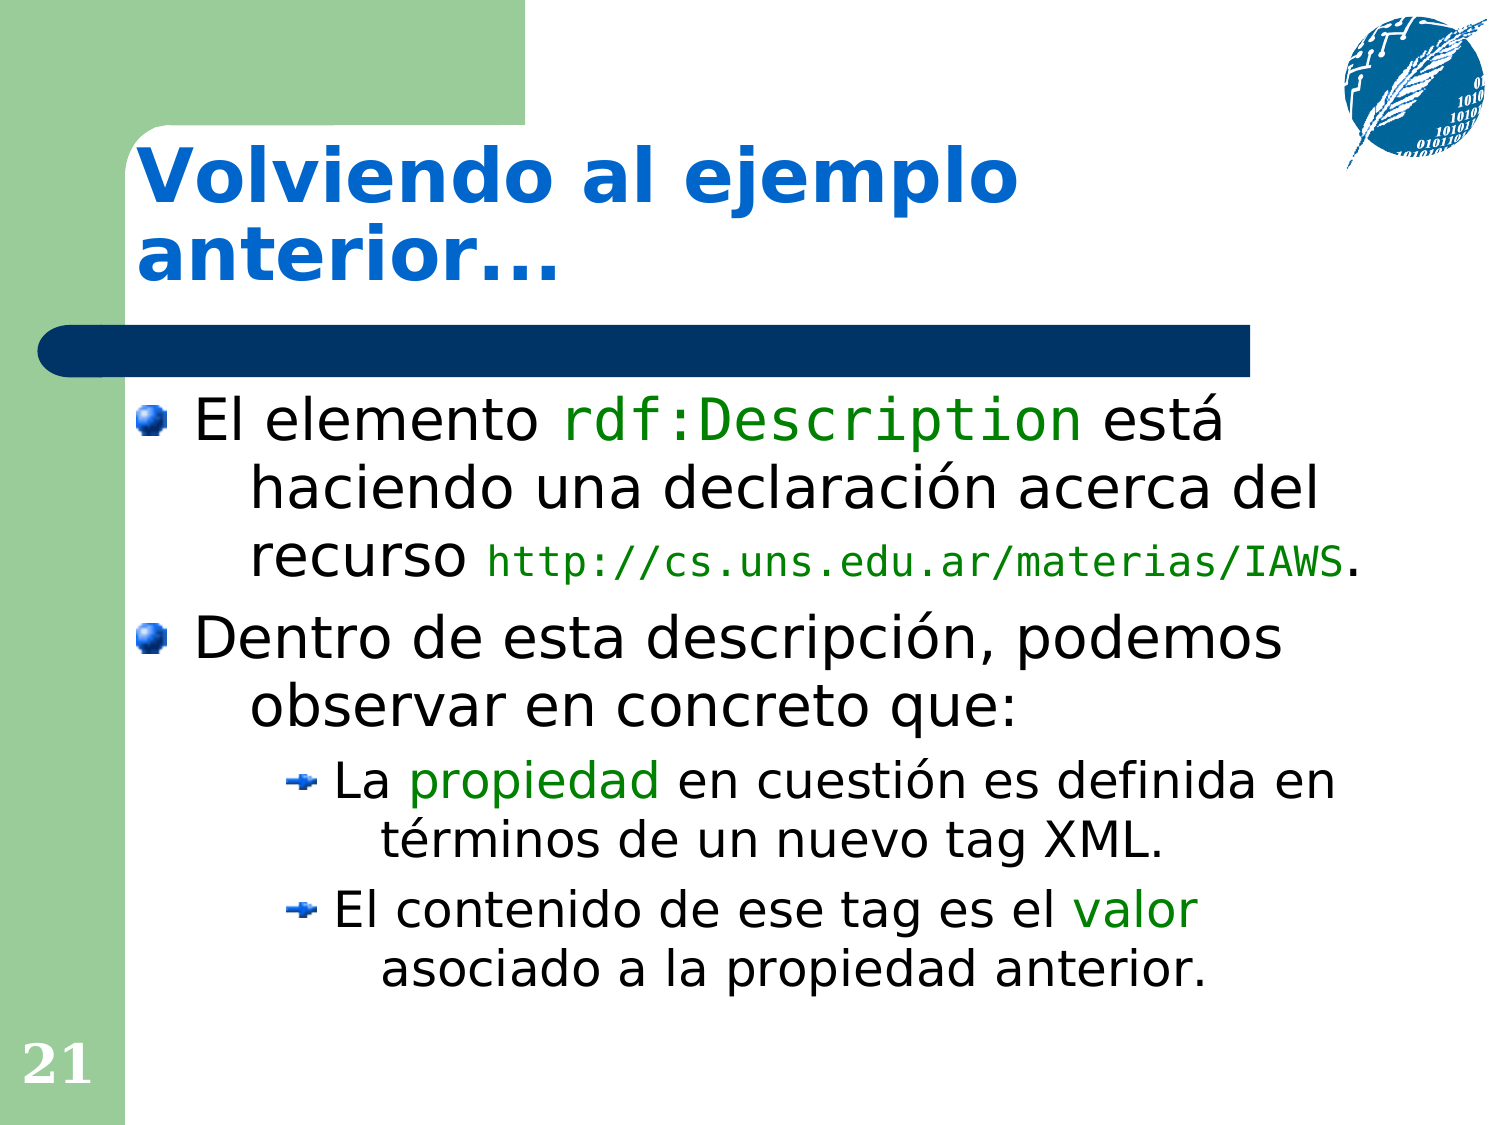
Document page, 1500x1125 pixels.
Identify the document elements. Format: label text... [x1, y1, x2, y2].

title Volviendo al ejemplo anterior... [136, 135, 1413, 302]
list El elemento rdf:Description está haciendo una declaración acerca del recurso http://cs.uns.edu.ar/materias/IAWS. Dentro de esta descripción, podemos observar en concreto que: La propiedad en cuestión es definida en términos de un nuevo tag XML. El contenido de ese tag es el valor asociado a la propiedad anterior. [136, 386, 1399, 1097]
picture [1433, 139, 1440, 147]
picture [1436, 127, 1450, 136]
picture [1427, 138, 1431, 148]
picture [1341, 15, 1487, 172]
picture [1416, 140, 1425, 149]
